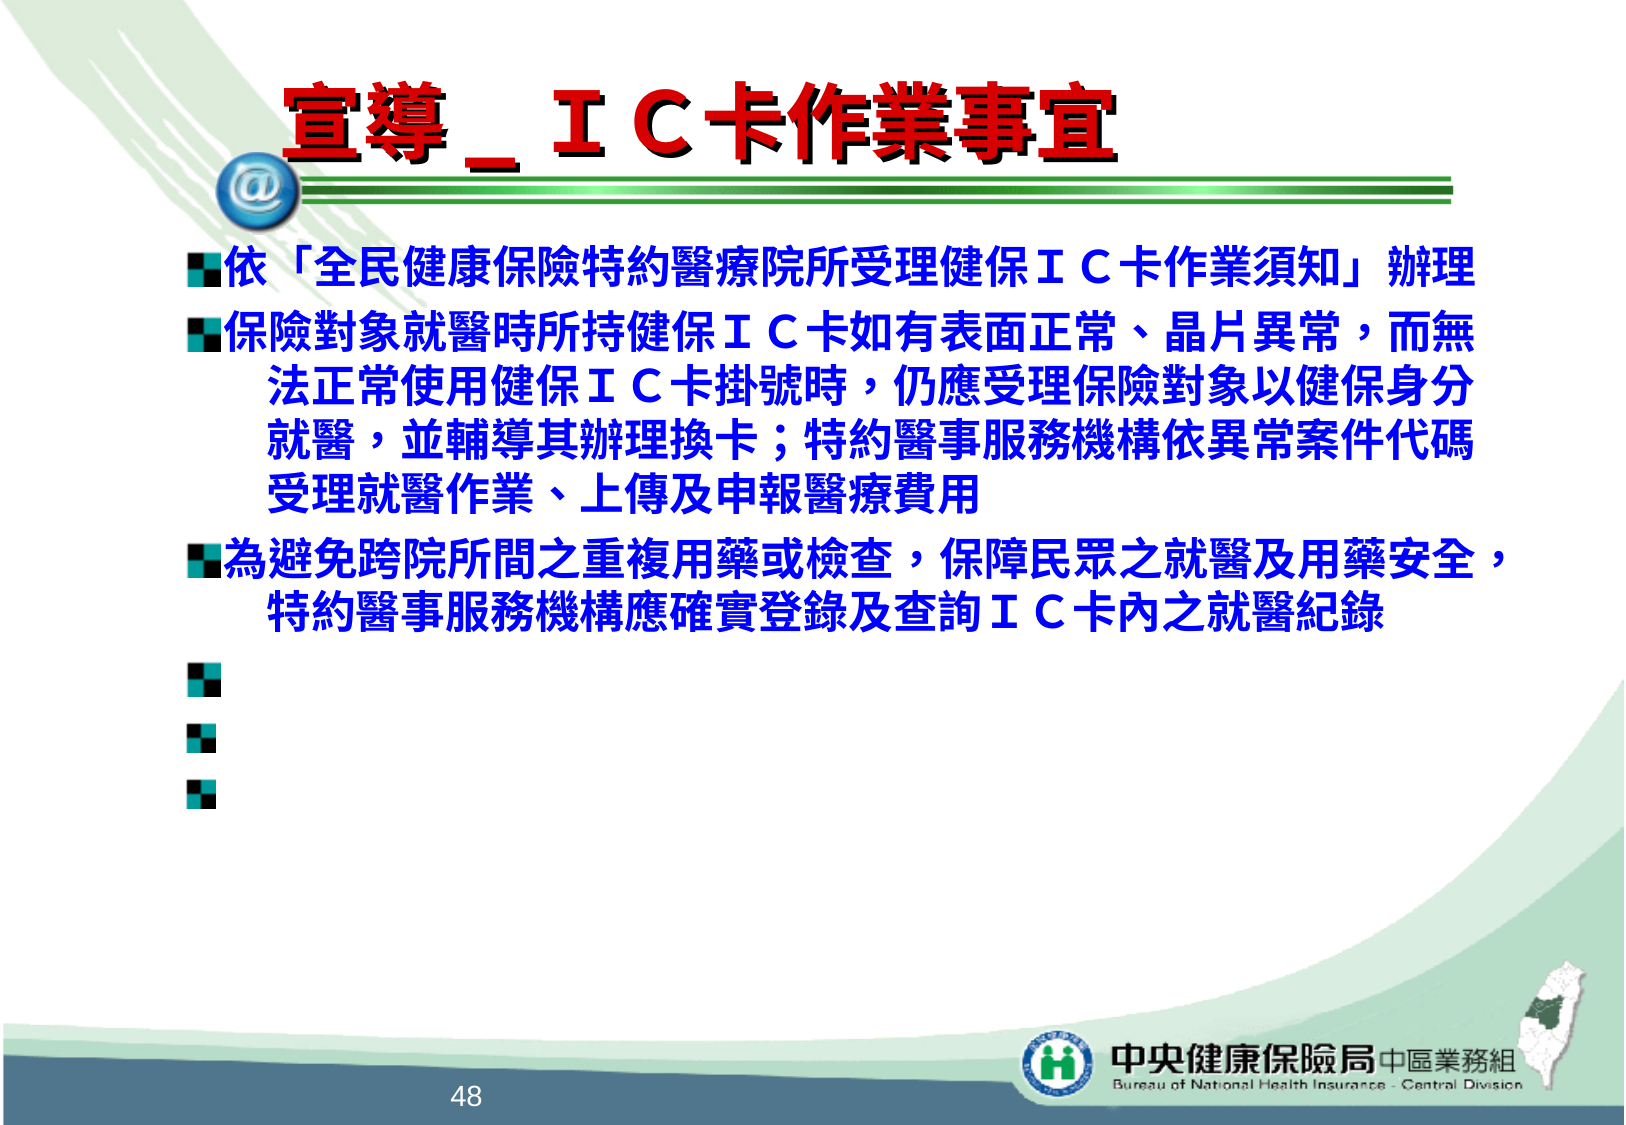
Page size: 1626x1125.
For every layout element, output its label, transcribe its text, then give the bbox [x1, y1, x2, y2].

list 依「全民健康保險特約醫療院所受理健保ＩＣ卡作業須知」辦理 保險對象就醫時所持健保ＩＣ卡如有表面正常、晶片異常，而無法正常使用健保ＩＣ卡掛號時，仍應受理保險對象以健保身分就醫，並輔導其辦理換卡；特約醫事服務機構依異常案件代碼受理就醫作業、上傳及申報醫療費用 為避免跨院所間之重複用藥或檢查，保障民眾之就醫及用藥安全，特約醫事服務機構應確實登錄及查詢ＩＣ卡內之就醫紀錄 [165, 231, 1498, 1015]
title 宣導_ＩＣ卡作業事宜 [264, 31, 1625, 209]
text_box [435, 1065, 815, 1125]
